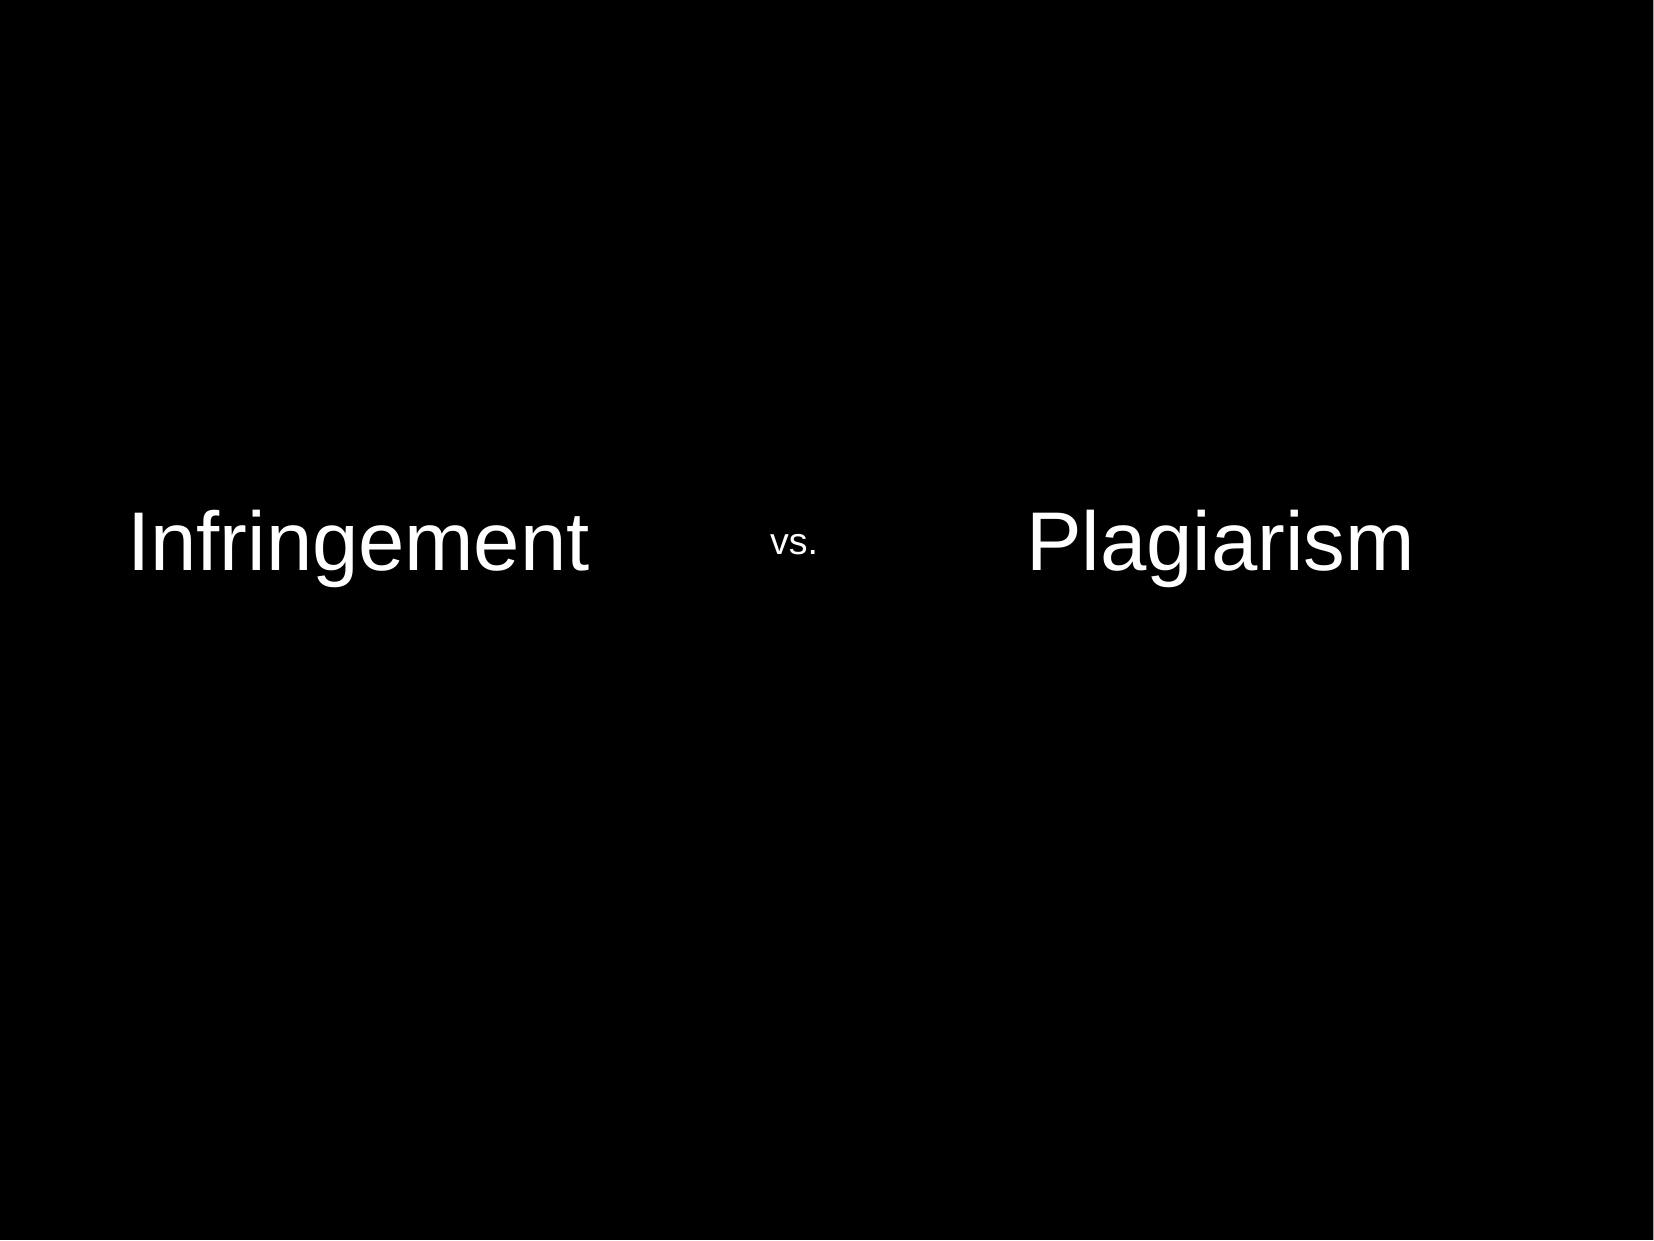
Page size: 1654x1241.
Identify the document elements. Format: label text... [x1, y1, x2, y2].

text_box Plagiarism [1011, 487, 1430, 596]
text_box Infringement [112, 487, 605, 596]
text_box vs. [755, 513, 834, 570]
